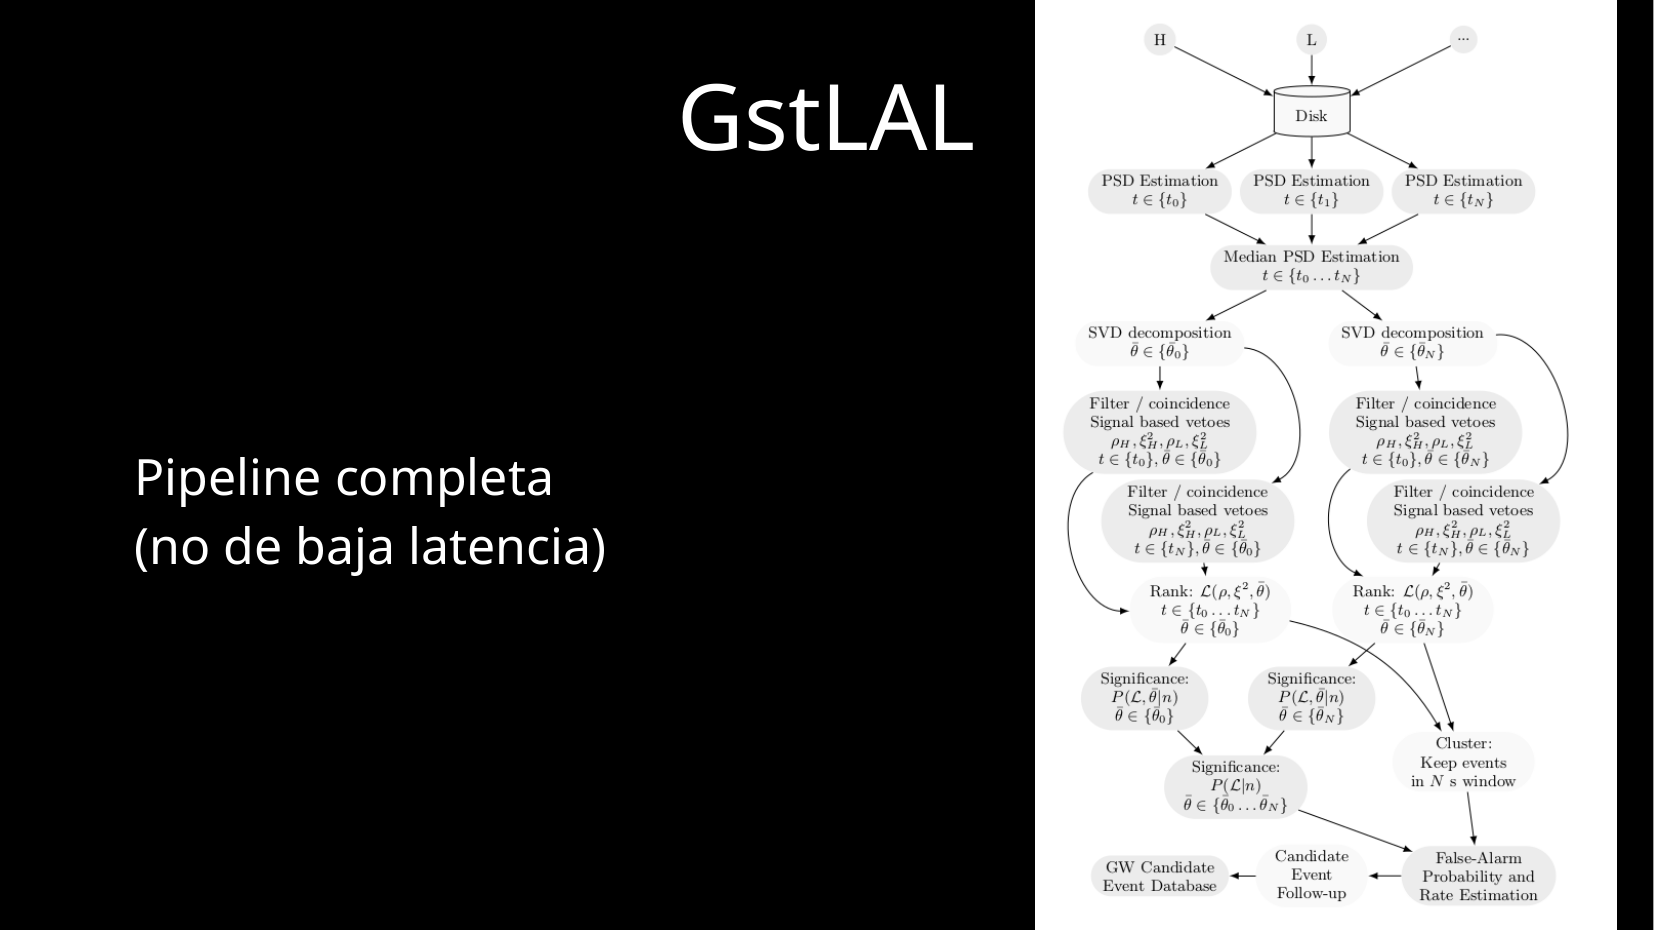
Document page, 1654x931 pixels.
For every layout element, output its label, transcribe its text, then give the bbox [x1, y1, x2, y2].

picture [1035, 0, 1617, 931]
title GstLAL [82, 37, 1035, 193]
text_box Pipeline completa (no de baja latencia) [120, 435, 646, 582]
